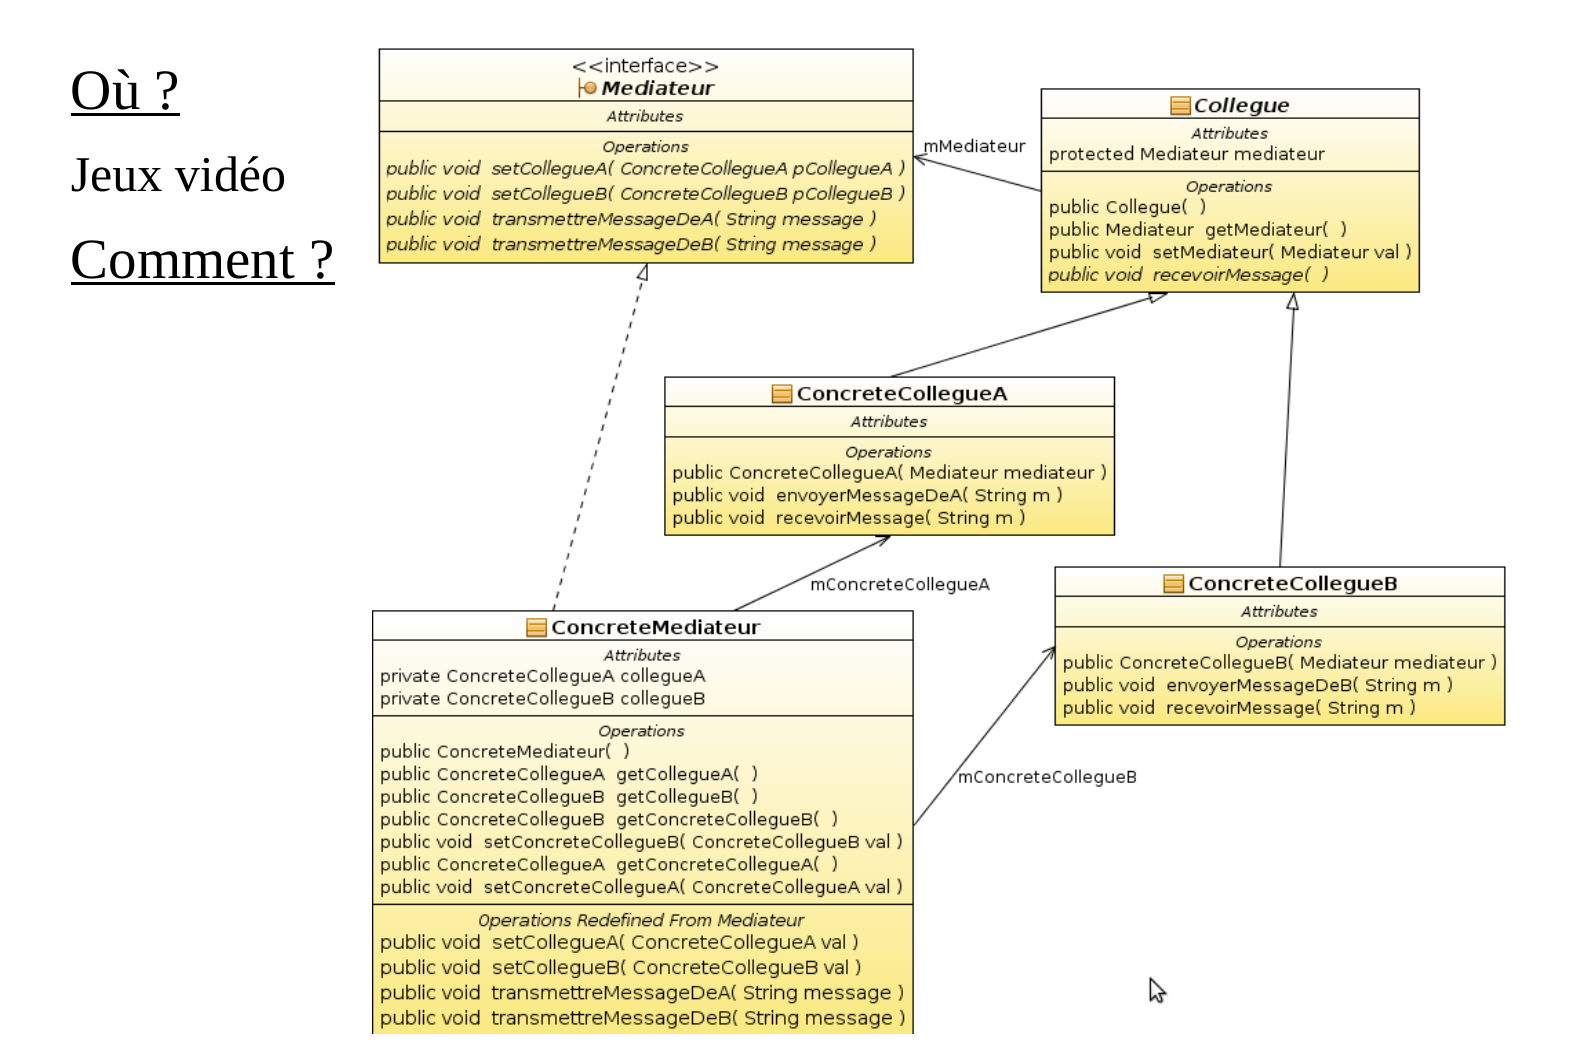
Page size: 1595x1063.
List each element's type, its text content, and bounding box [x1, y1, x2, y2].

picture [372, 34, 1565, 1034]
list Où ? Jeux vidéo Comment ? [0, 59, 1595, 1063]
